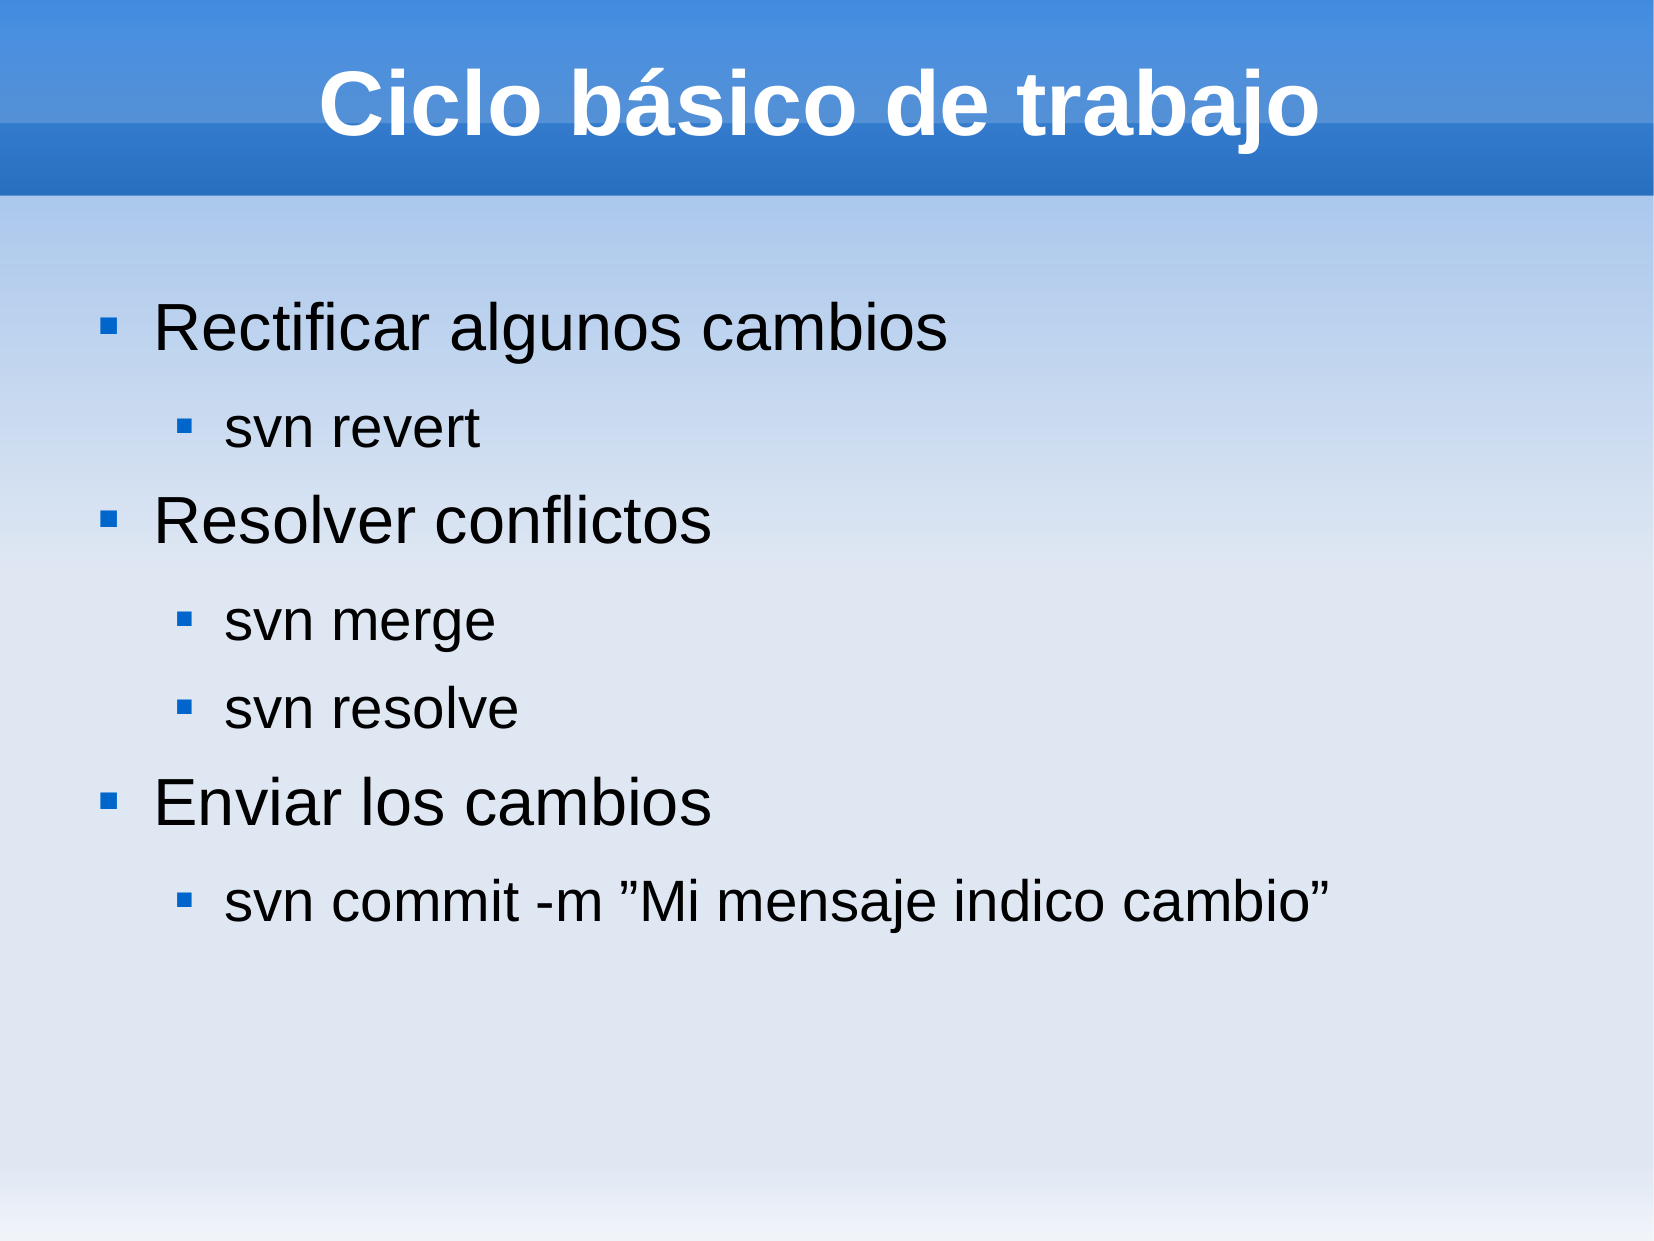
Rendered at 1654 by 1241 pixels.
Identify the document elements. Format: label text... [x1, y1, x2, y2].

title Ciclo básico de trabajo [76, 7, 1565, 200]
picture [0, 0, 1654, 1241]
list Rectificar algunos cambios svn revert Resolver conflictos svn merge svn resolve Enviar los cambios svn commit -m ”Mi mensaje indico cambio” [82, 290, 1571, 1094]
